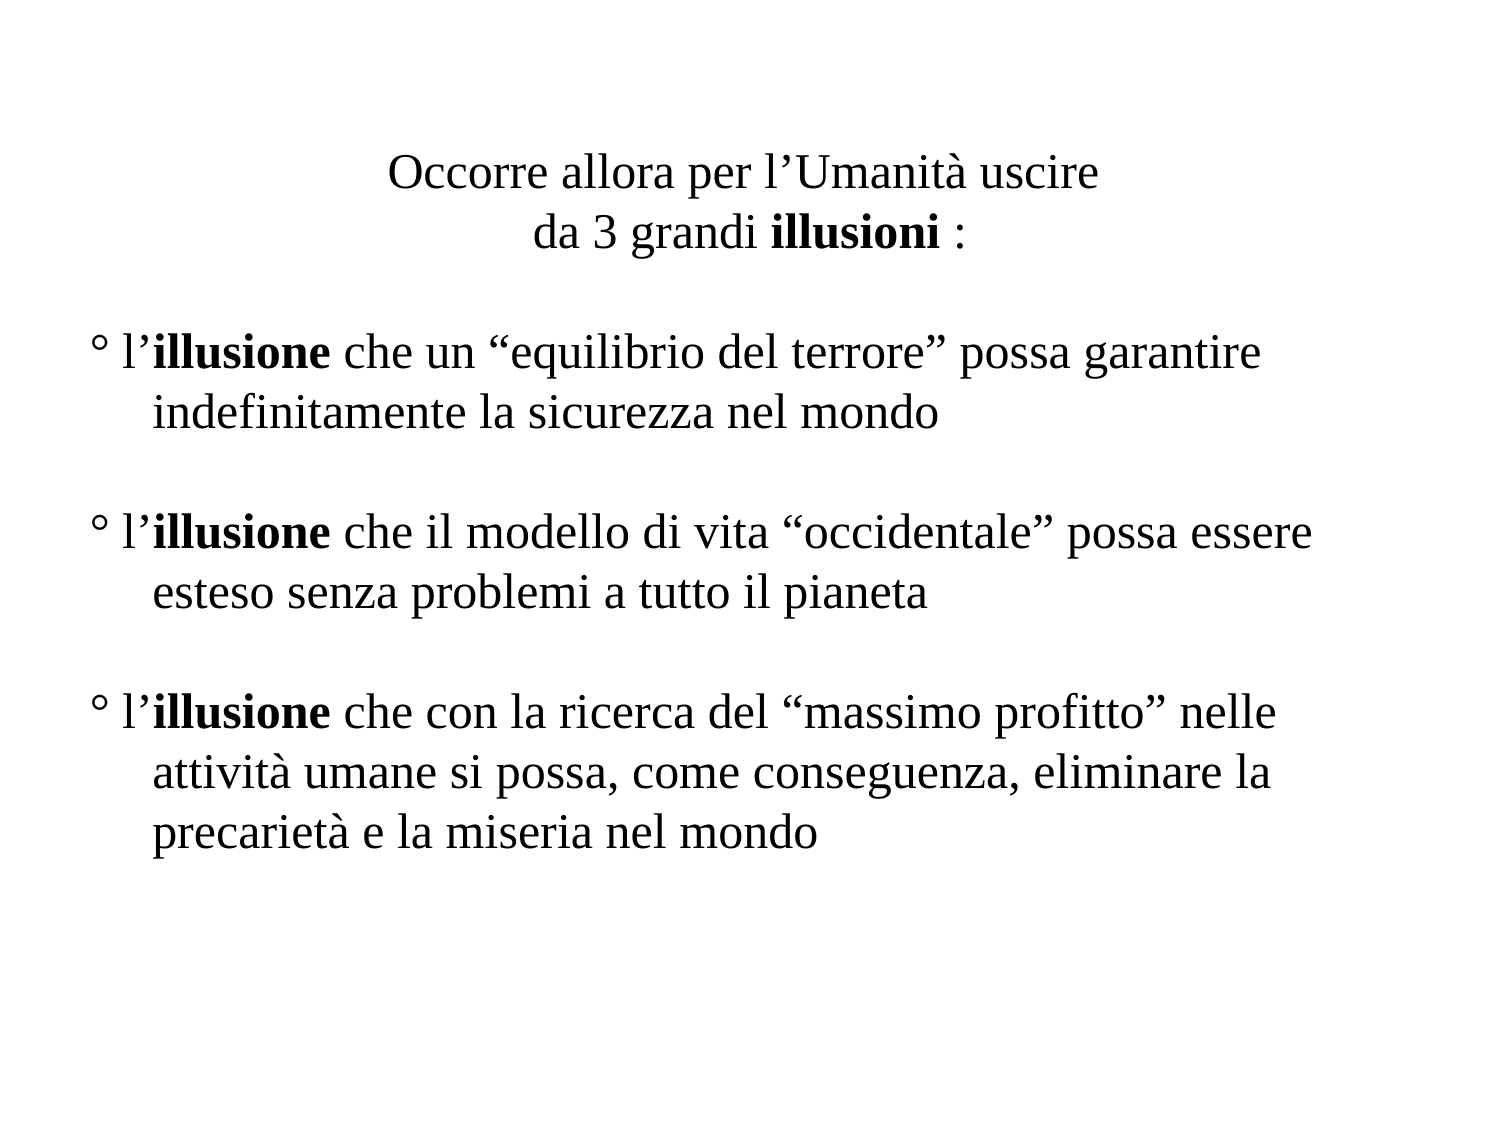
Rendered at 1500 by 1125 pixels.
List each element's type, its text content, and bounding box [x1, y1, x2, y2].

list Occorre allora per l’Umanità uscire da 3 grandi illusioni : ° l’illusione che un “equilibrio del terrore” possa garantire indefinitamente la sicurezza nel mondo ° l’illusione che il modello di vita “occidentale” possa essere esteso senza problemi a tutto il pianeta ° l’illusione che con la ricerca del “massimo profitto” nelle attività umane si possa, come conseguenza, eliminare la precarietà e la miseria nel mondo [75, 11, 1425, 1005]
